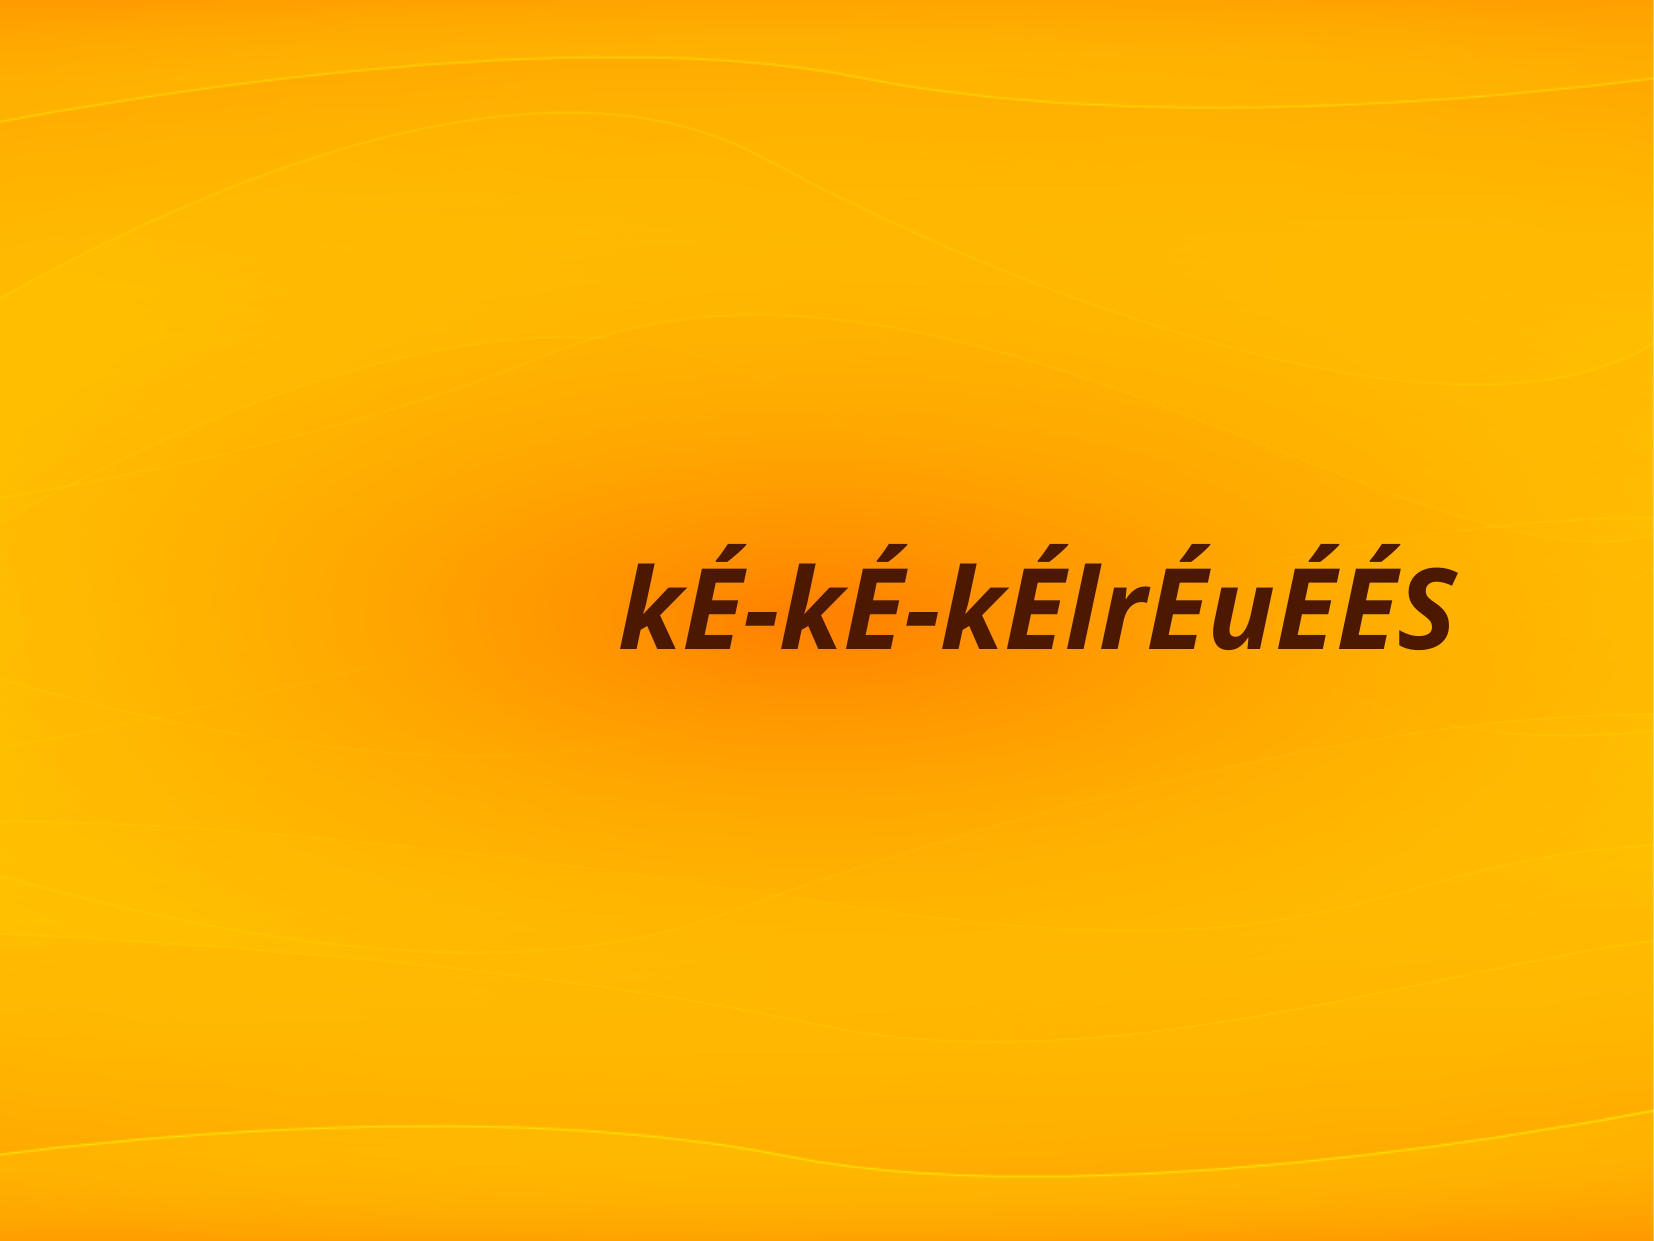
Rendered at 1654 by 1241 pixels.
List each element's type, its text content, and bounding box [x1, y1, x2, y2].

text_box kÉ-kÉ-kÉlrÉuÉÉS [603, 514, 1464, 698]
picture [0, 0, 1654, 1241]
